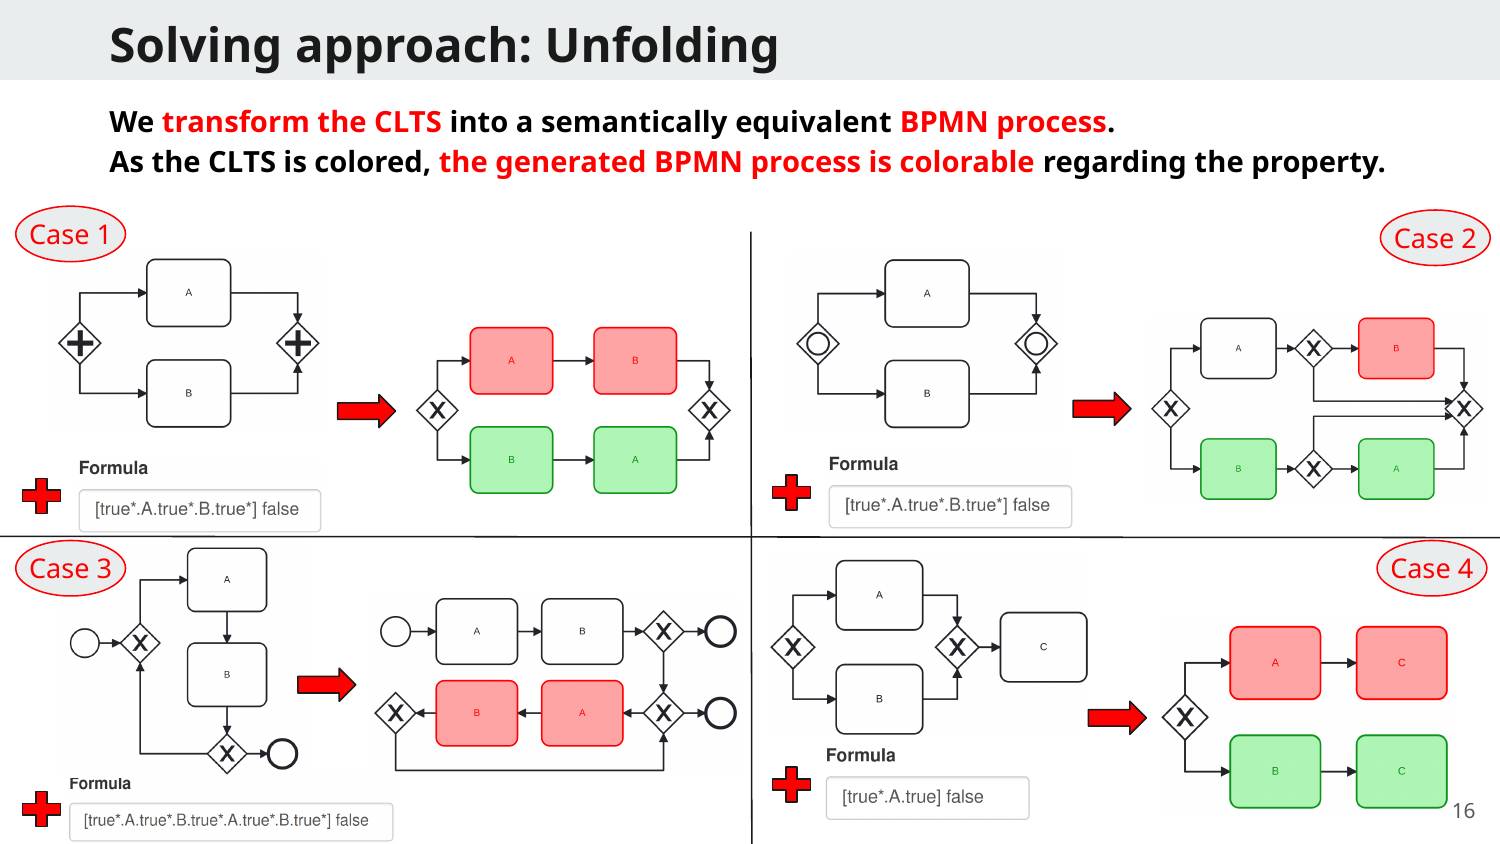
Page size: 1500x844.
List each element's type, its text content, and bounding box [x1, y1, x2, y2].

picture [54, 254, 323, 433]
text_box [297, 668, 356, 702]
text_box [22, 791, 61, 827]
picture [1159, 622, 1451, 813]
picture [767, 557, 1089, 737]
text_box [1073, 392, 1131, 426]
text_box Case 3 [6, 536, 136, 600]
picture [789, 254, 1066, 433]
slide_number <numéro> [1400, 779, 1491, 844]
text_box [22, 478, 61, 514]
text_box [1088, 701, 1147, 735]
text_box Case 1 [6, 202, 136, 265]
picture [60, 540, 739, 844]
picture [827, 454, 1074, 530]
text_box [337, 394, 396, 428]
picture [77, 458, 323, 534]
text_box Case 4 [1367, 536, 1497, 599]
title Solving approach: Unfolding [94, 0, 1356, 82]
text_box We transform the CLTS into a semantically equivalent BPMN process. As the CLTS is colored, the generated BPMN process is colorable regarding the property. [94, 82, 1432, 194]
picture [411, 326, 733, 496]
picture [1150, 313, 1487, 504]
picture [823, 746, 1032, 822]
text_box Case 2 [1370, 206, 1500, 269]
text_box [772, 474, 811, 510]
text_box [772, 766, 811, 802]
